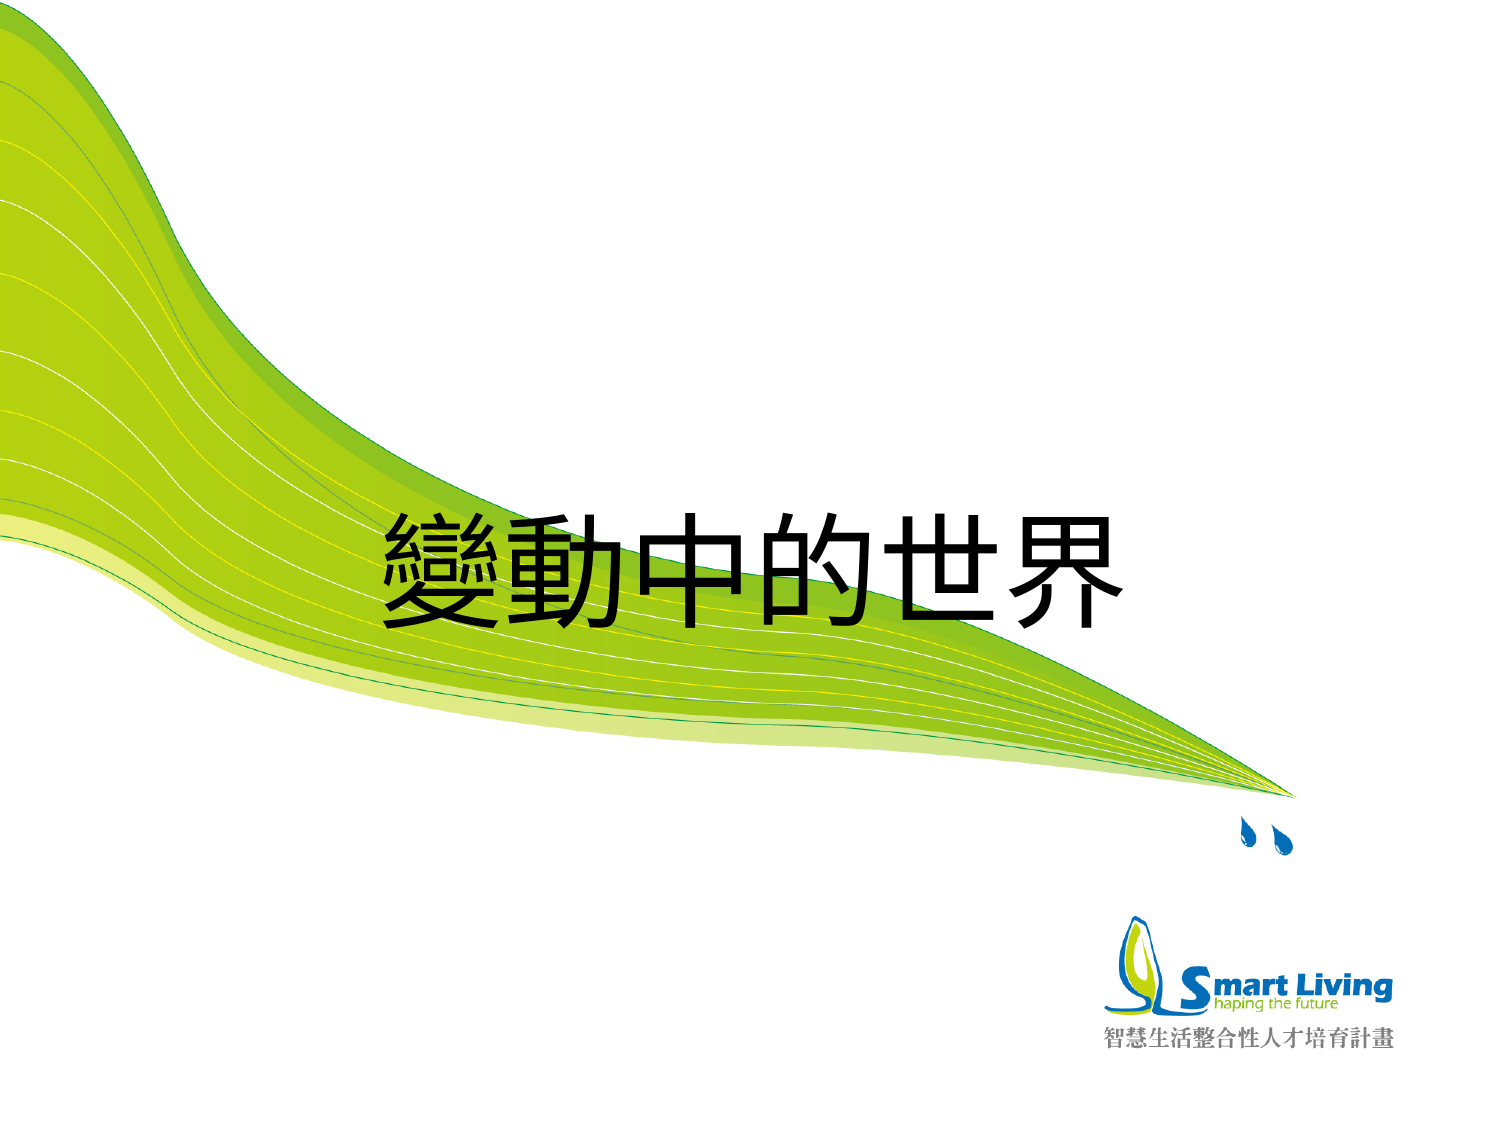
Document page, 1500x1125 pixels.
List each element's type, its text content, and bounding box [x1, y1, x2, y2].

picture [0, 0, 1500, 1125]
text_box 變動中的世界 [325, 480, 1199, 657]
